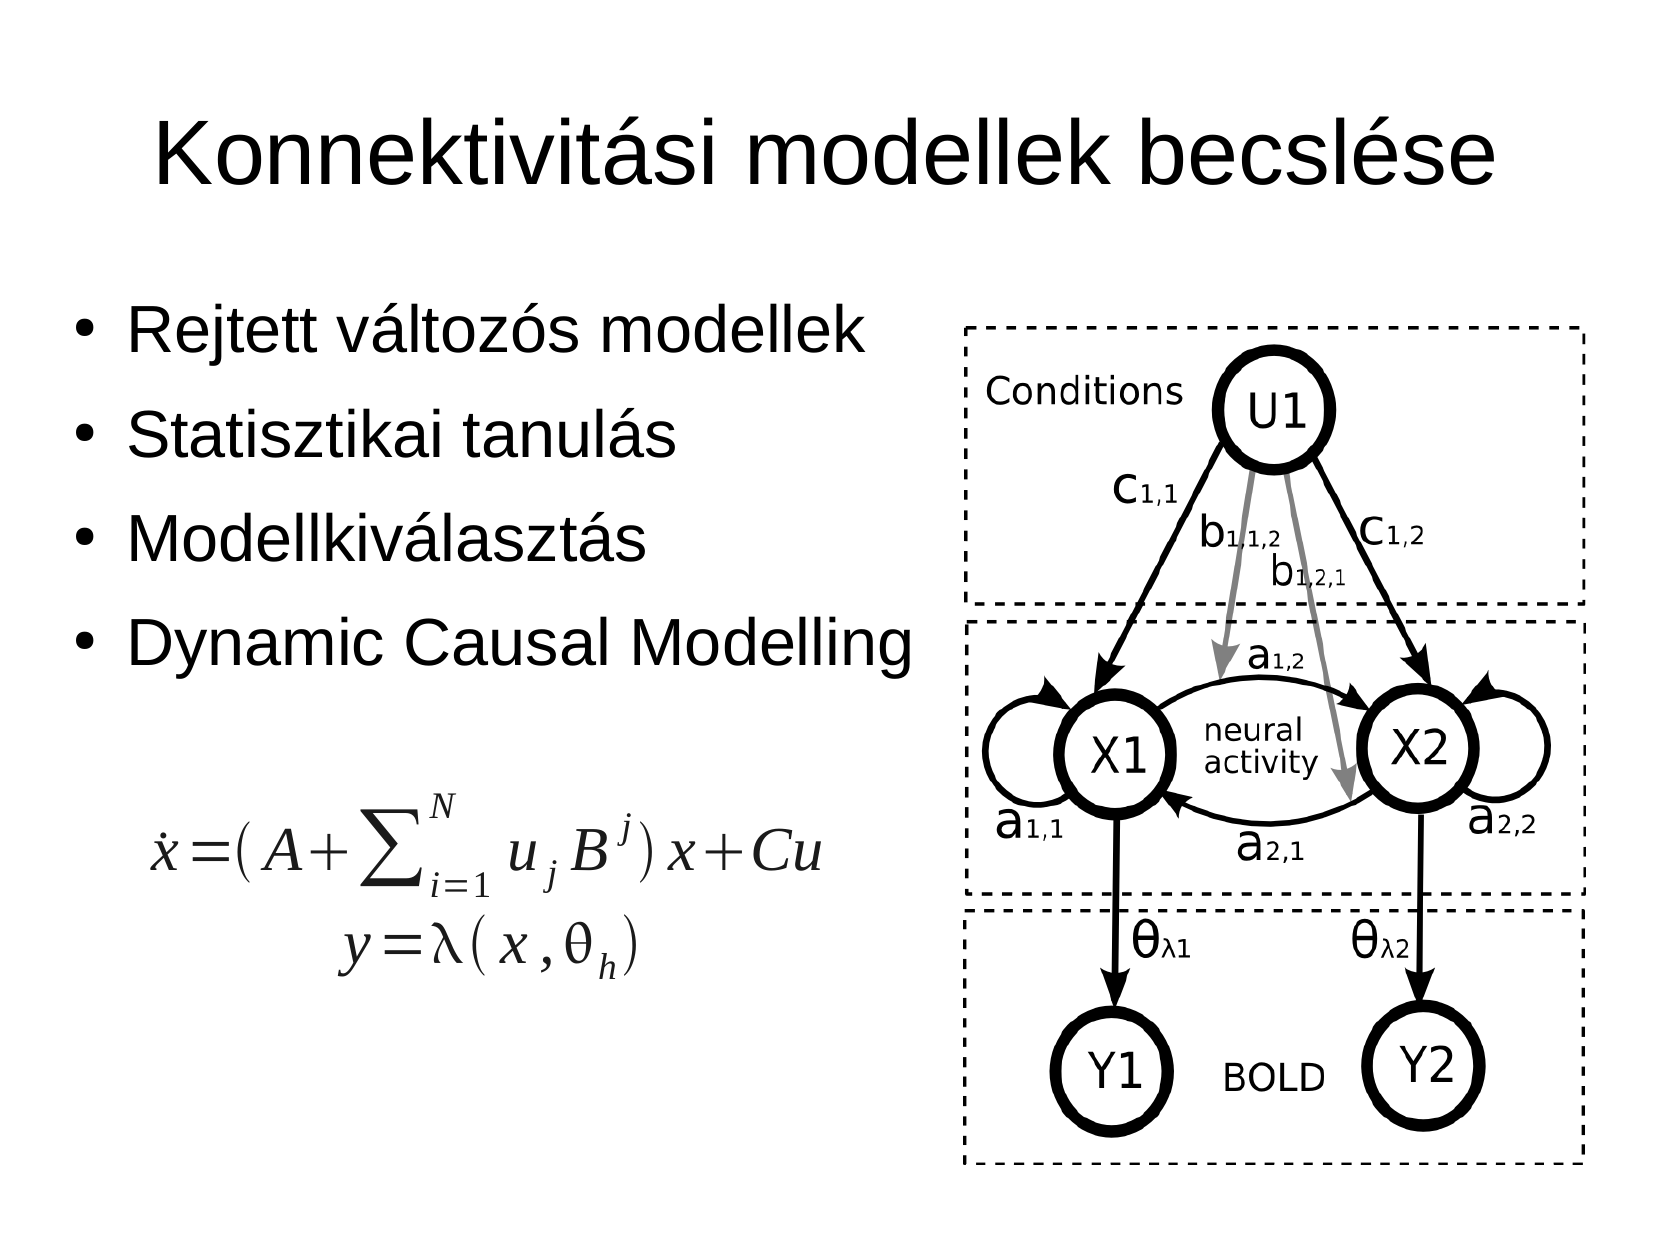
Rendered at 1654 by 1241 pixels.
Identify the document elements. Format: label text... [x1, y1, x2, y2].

chart [131, 787, 841, 988]
title Konnektivitási modellek becslése [82, 49, 1571, 257]
picture [963, 326, 1586, 1165]
list Rejtett változós modellek Statisztikai tanulás Modellkiválasztás Dynamic Causal Modelling [55, 292, 1544, 1112]
